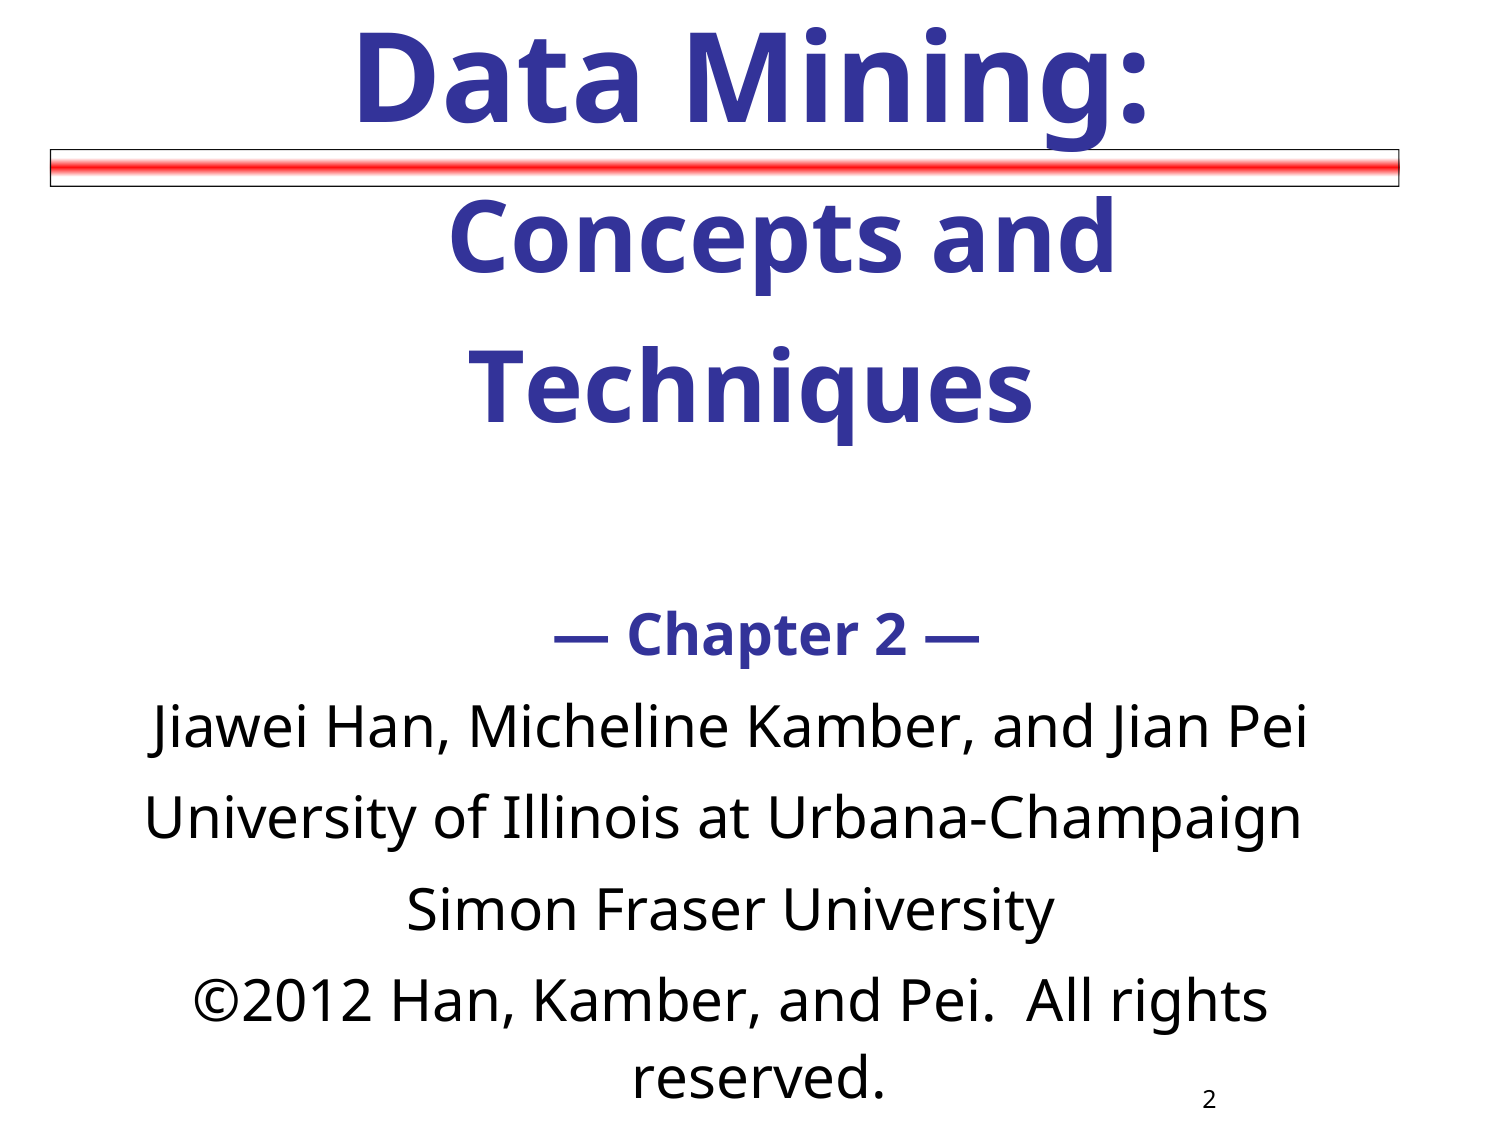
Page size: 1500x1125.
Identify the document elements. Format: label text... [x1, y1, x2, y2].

list Jiawei Han, Micheline Kamber, and Jian Pei University of Illinois at Urbana-Champaign Simon Fraser University ©2012 Han, Kamber, and Pei. All rights reserved. [49, 674, 1413, 1112]
text_box <number> [1187, 1062, 1500, 1125]
title Data Mining: Concepts and Techniques — Chapter 2 — [105, 0, 1430, 676]
